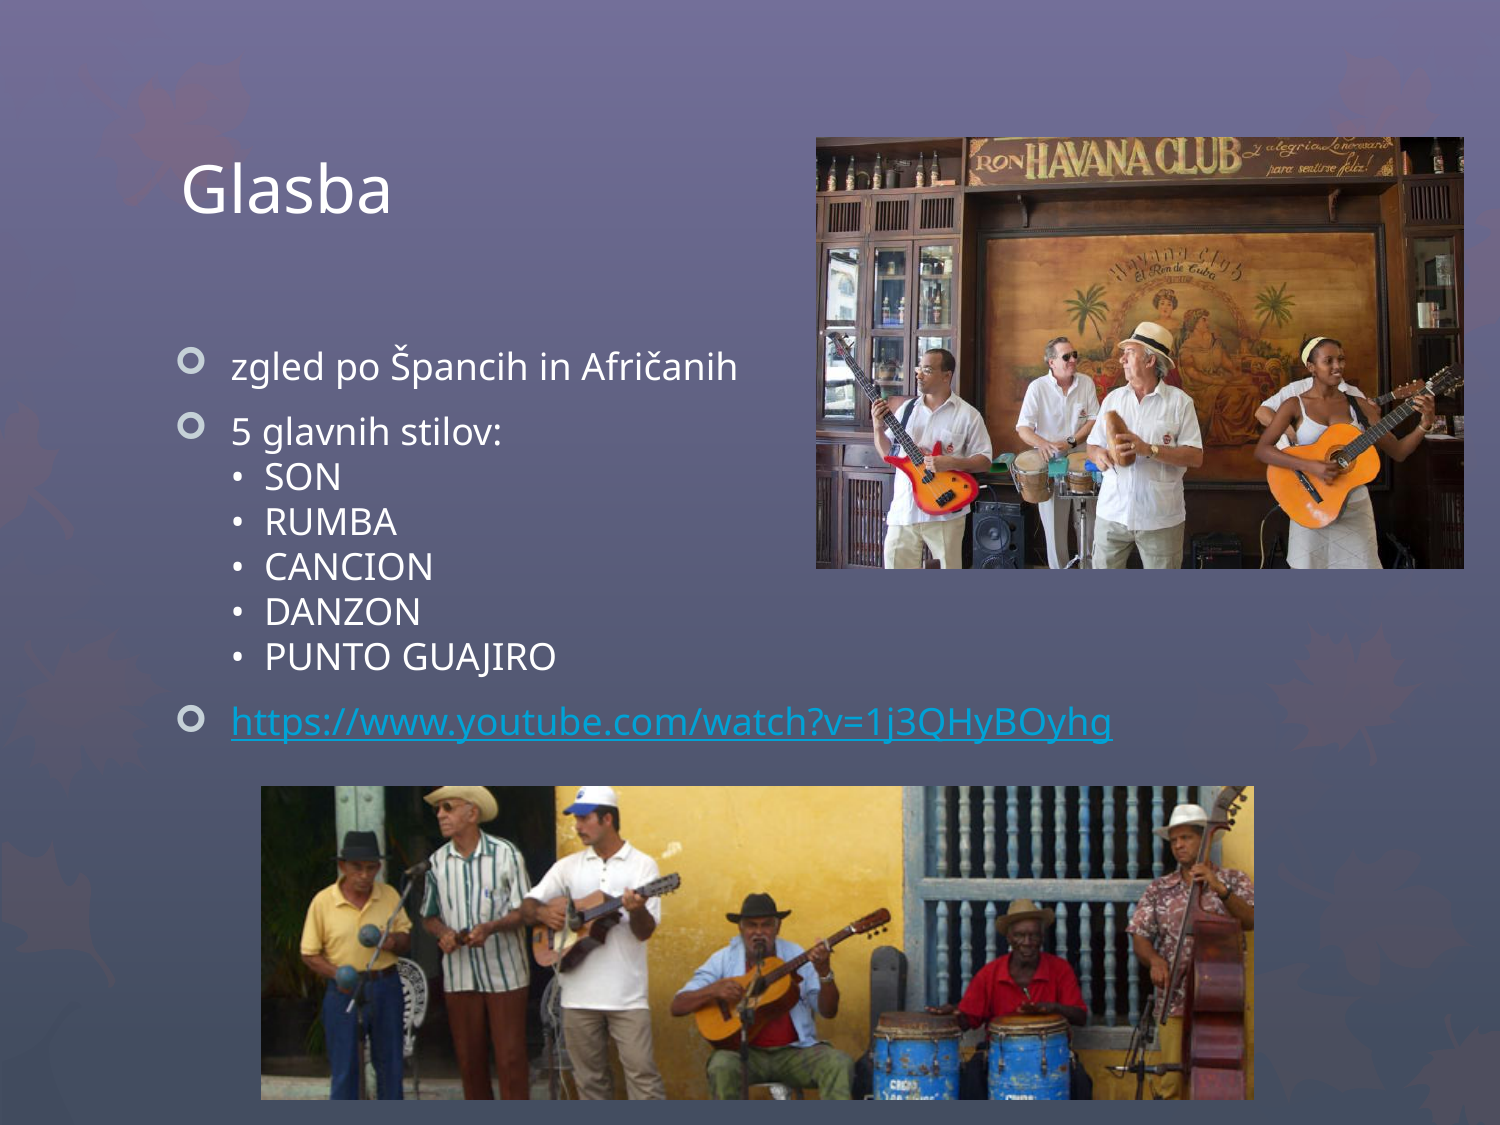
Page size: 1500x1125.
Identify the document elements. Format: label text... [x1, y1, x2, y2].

title Glasba [165, 110, 1335, 263]
list zgled po Špancih in Afričanih 5 glavnih stilov: • SON • RUMBA • CANCION • DANZON • PUNTO GUAJIRO https://www.youtube.com/watch?v=1j3QHyBOyhg [159, 278, 1329, 944]
picture [816, 137, 1464, 569]
picture [261, 786, 1254, 1100]
